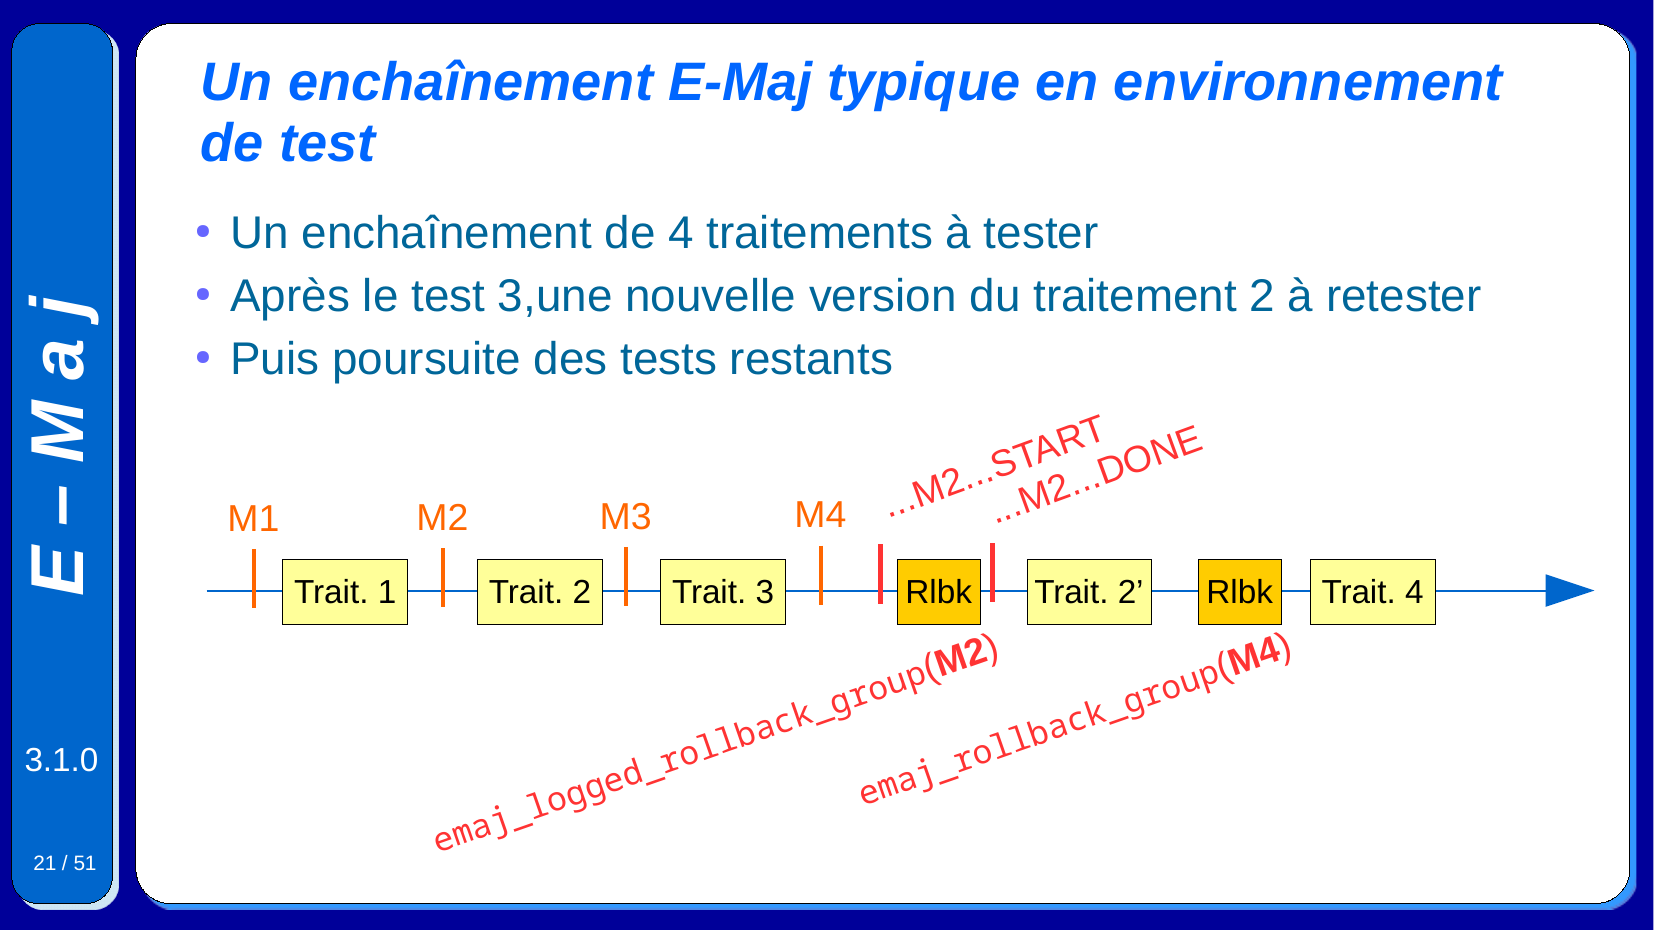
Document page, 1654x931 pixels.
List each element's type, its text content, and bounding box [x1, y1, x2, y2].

text_box ...M2...DONE [967, 404, 1225, 545]
text_box M4 [779, 486, 862, 544]
title Un enchaînement E-Maj typique en environnement de test [200, 34, 1575, 191]
text_box M3 [584, 487, 667, 545]
text_box Trait. 3 [660, 559, 786, 625]
text_box M2 [401, 488, 484, 546]
text_box Trait. 2’ [1027, 559, 1152, 625]
text_box Trait. 1 [282, 559, 408, 625]
text_box Rlbk [897, 559, 981, 625]
text_box Trait. 4 [1310, 559, 1436, 625]
text_box Rlbk [1198, 559, 1282, 625]
text_box Trait. 2 [477, 559, 603, 625]
text_box ...M2...START [860, 394, 1123, 539]
list Un enchaînement de 4 traitements à tester Après le test 3,une nouvelle version du traitement 2 à retester Puis poursuite des tests restants [177, 206, 1587, 385]
text_box emaj_rollback_group(M4) [834, 609, 1318, 837]
text_box emaj_logged_rollback_group(M2) [409, 610, 1025, 884]
text_box M1 [212, 490, 295, 547]
